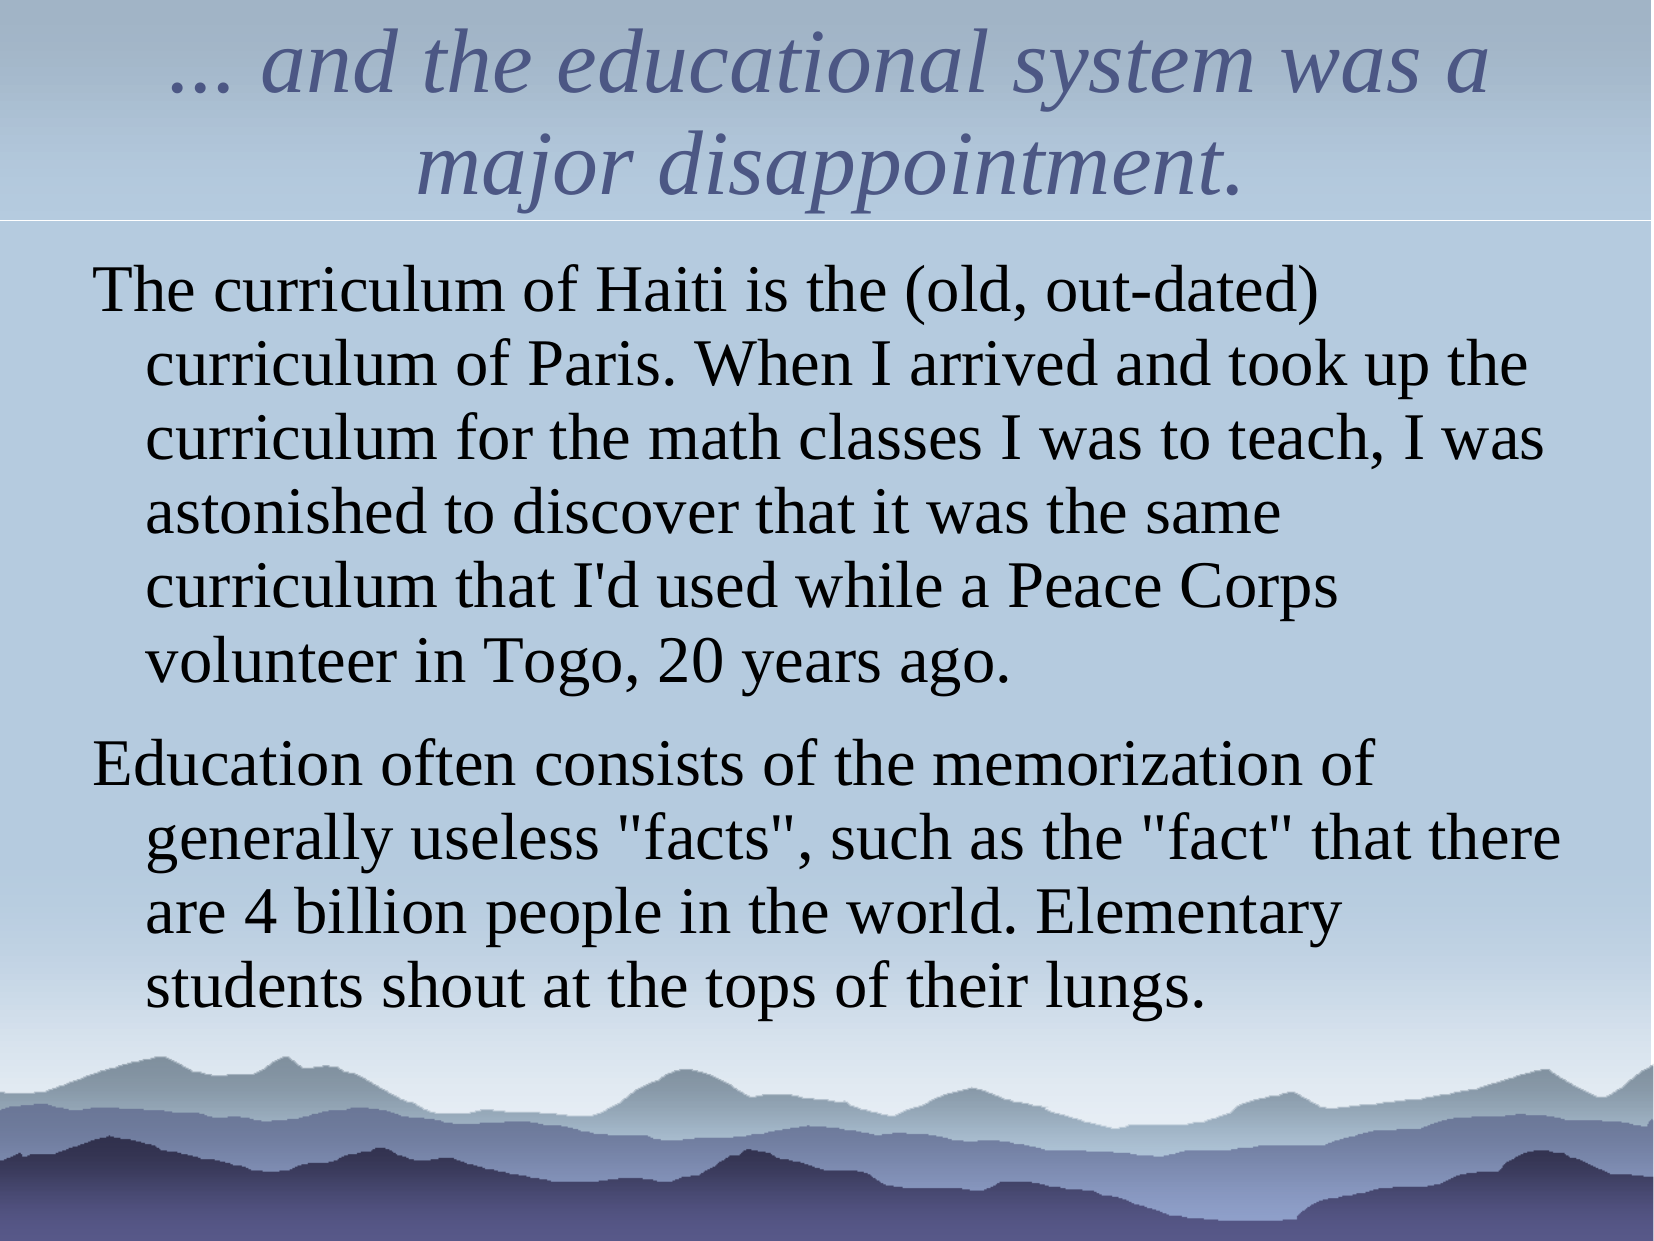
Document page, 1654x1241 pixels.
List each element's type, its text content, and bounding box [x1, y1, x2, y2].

picture [0, 1021, 1654, 1241]
title ... and the educational system was a major disappointment. [125, 0, 1538, 226]
list The curriculum of Haiti is the (old, out-dated) curriculum of Paris. When I arrived and took up the curriculum for the math classes I was to teach, I was astonished to discover that it was the same curriculum that I'd used while a Peace Corps volunteer in Togo, 20 years ago. Education often consists of the memorization of generally useless "facts", such as the "fact" that there are 4 billion people in the world. Elementary students shout at the tops of their lungs. [75, 252, 1576, 1034]
